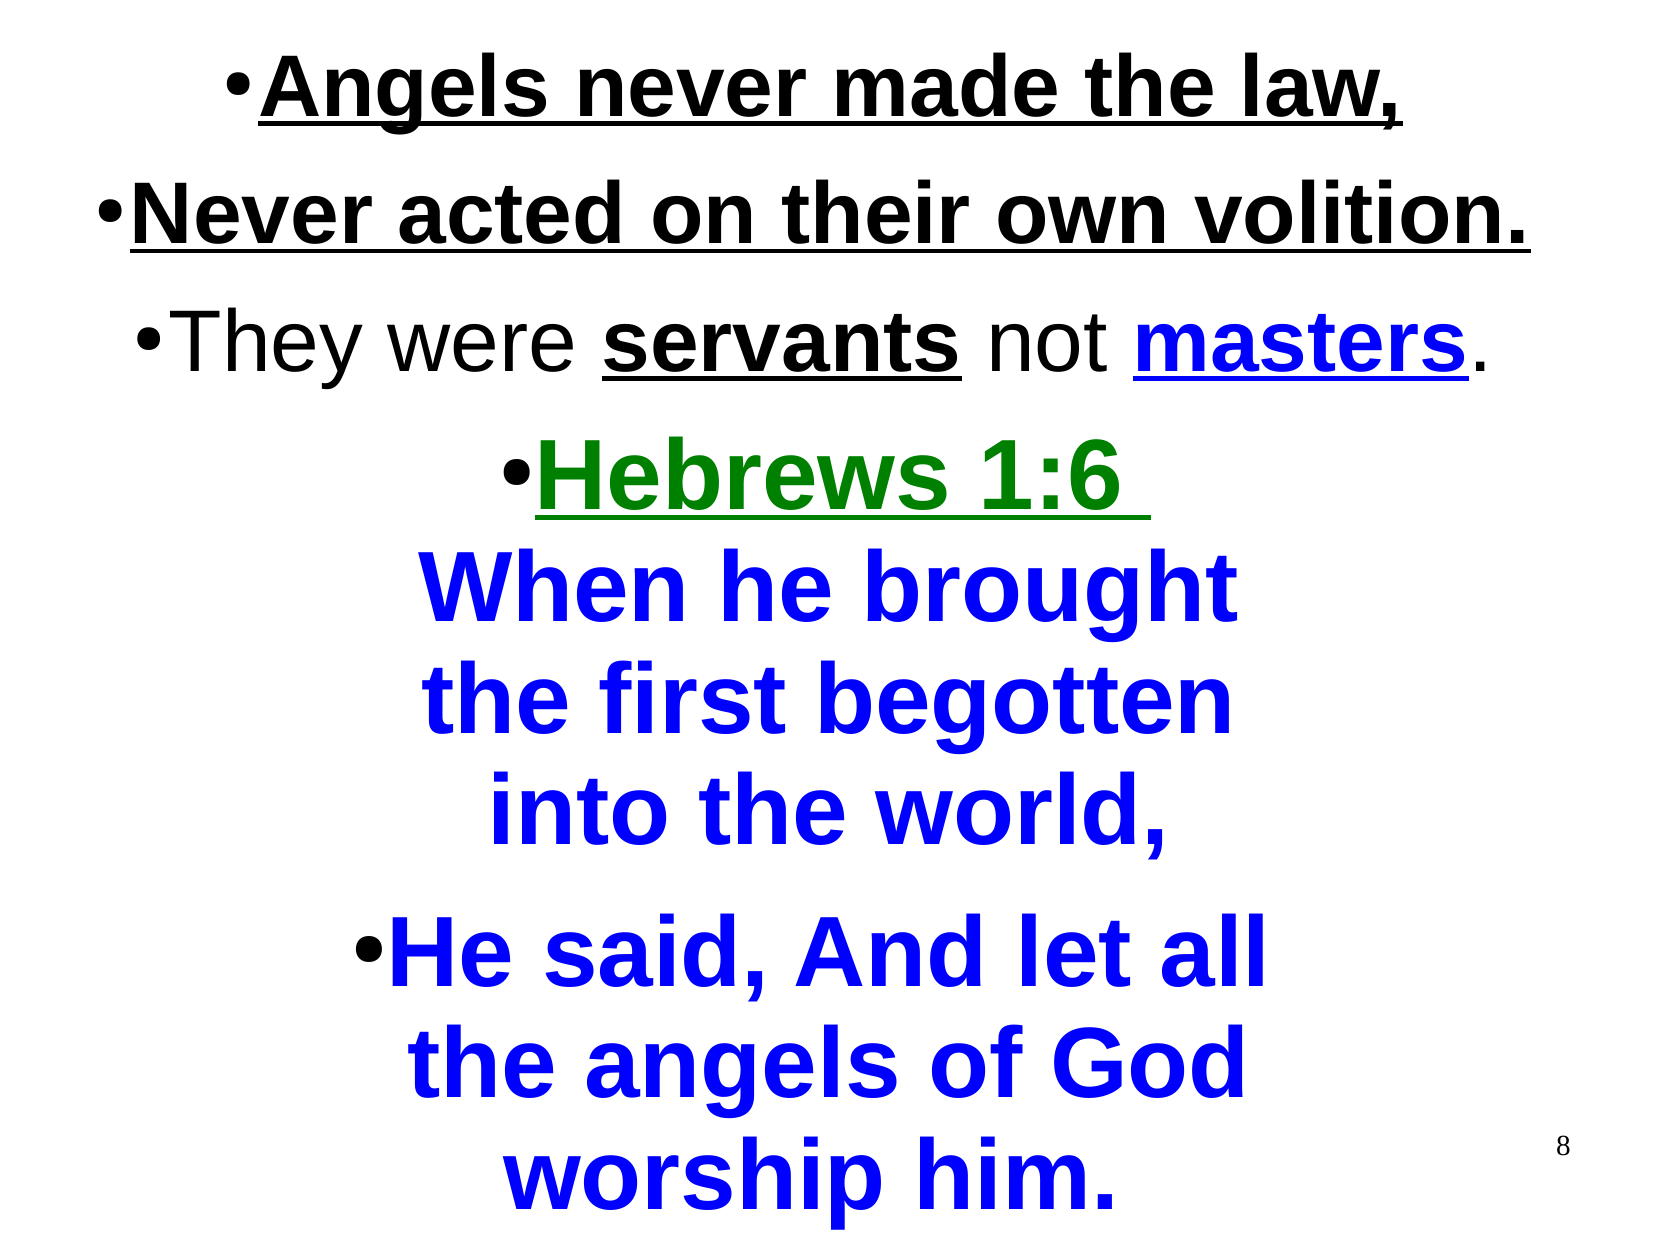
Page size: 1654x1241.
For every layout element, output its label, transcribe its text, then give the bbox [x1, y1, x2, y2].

list Angels never made the law, Never acted on their own volition. They were servants not masters. Hebrews 1:6 When he brought the first begotten into the world, He said, And let all the angels of God worship him. [37, 37, 1613, 1238]
